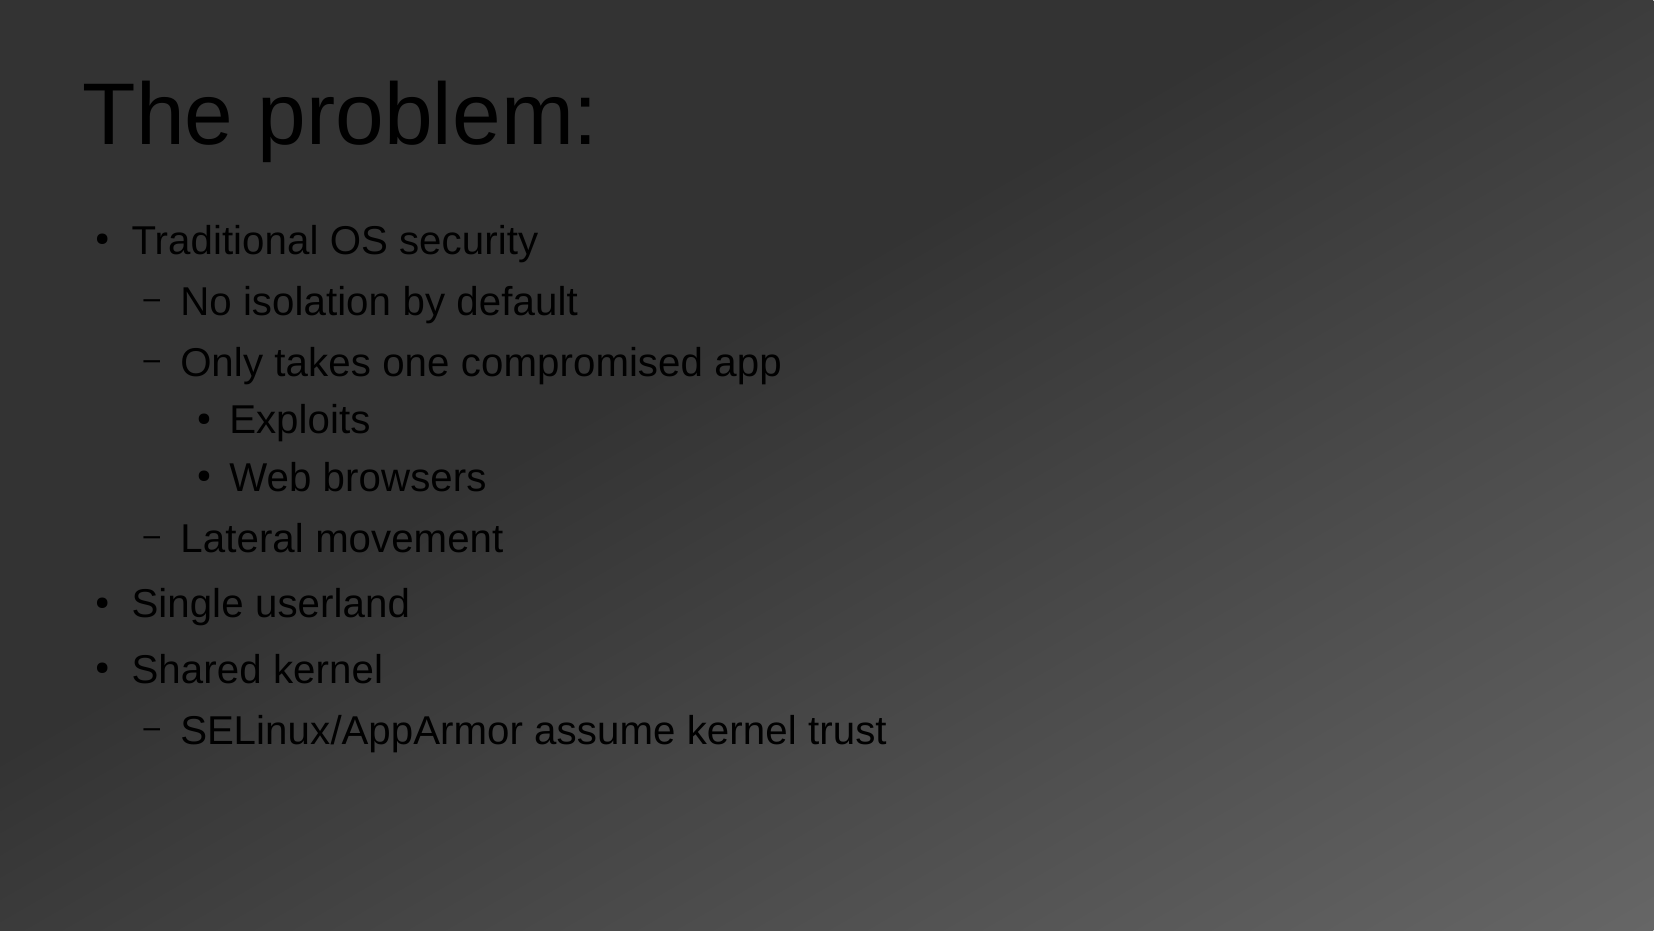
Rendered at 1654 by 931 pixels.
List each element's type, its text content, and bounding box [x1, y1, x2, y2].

title The problem: [82, 37, 1571, 193]
list Traditional OS security No isolation by default Only takes one compromised app Exploits Web browsers Lateral movement Single userland Shared kernel SELinux/AppArmor assume kernel trust [82, 217, 1571, 758]
